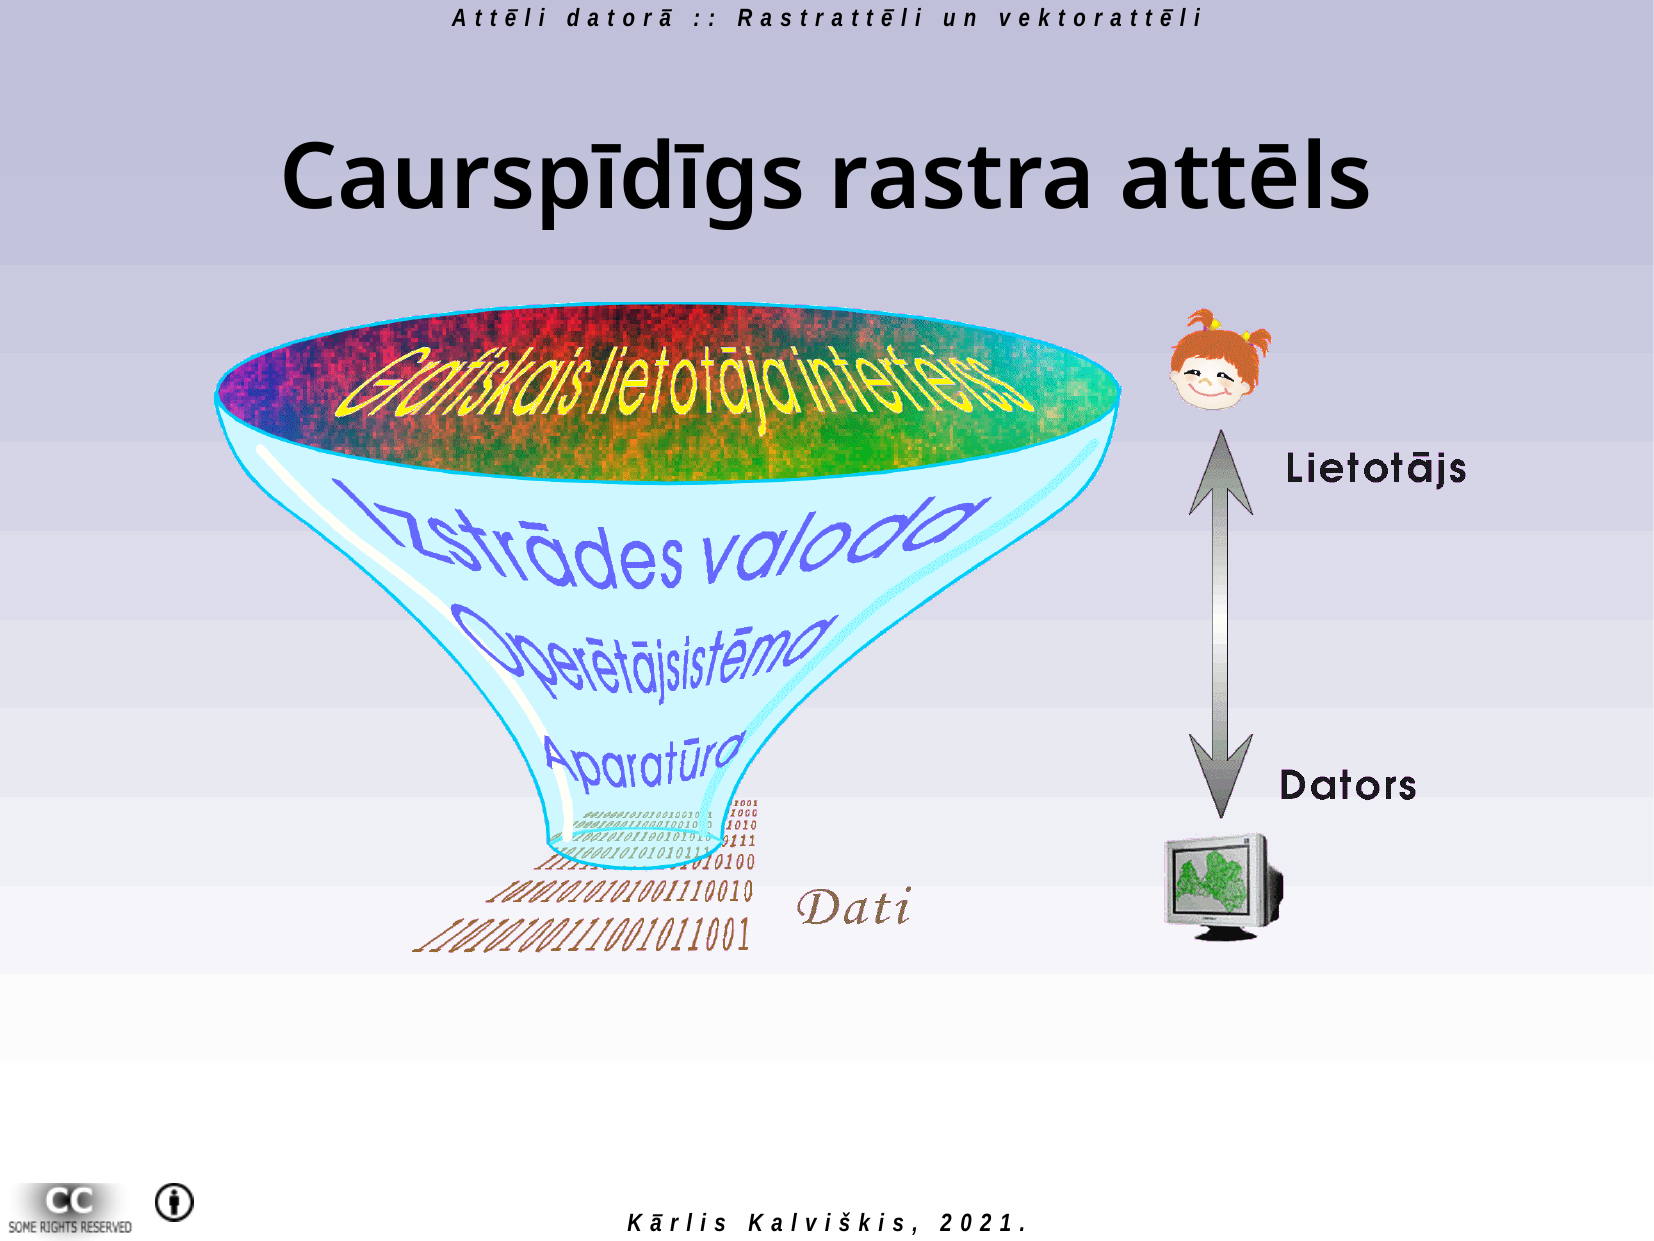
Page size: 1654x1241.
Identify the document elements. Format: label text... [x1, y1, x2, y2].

title Caurspīdīgs rastra attēls [29, 49, 1625, 296]
picture [0, 0, 1654, 1241]
